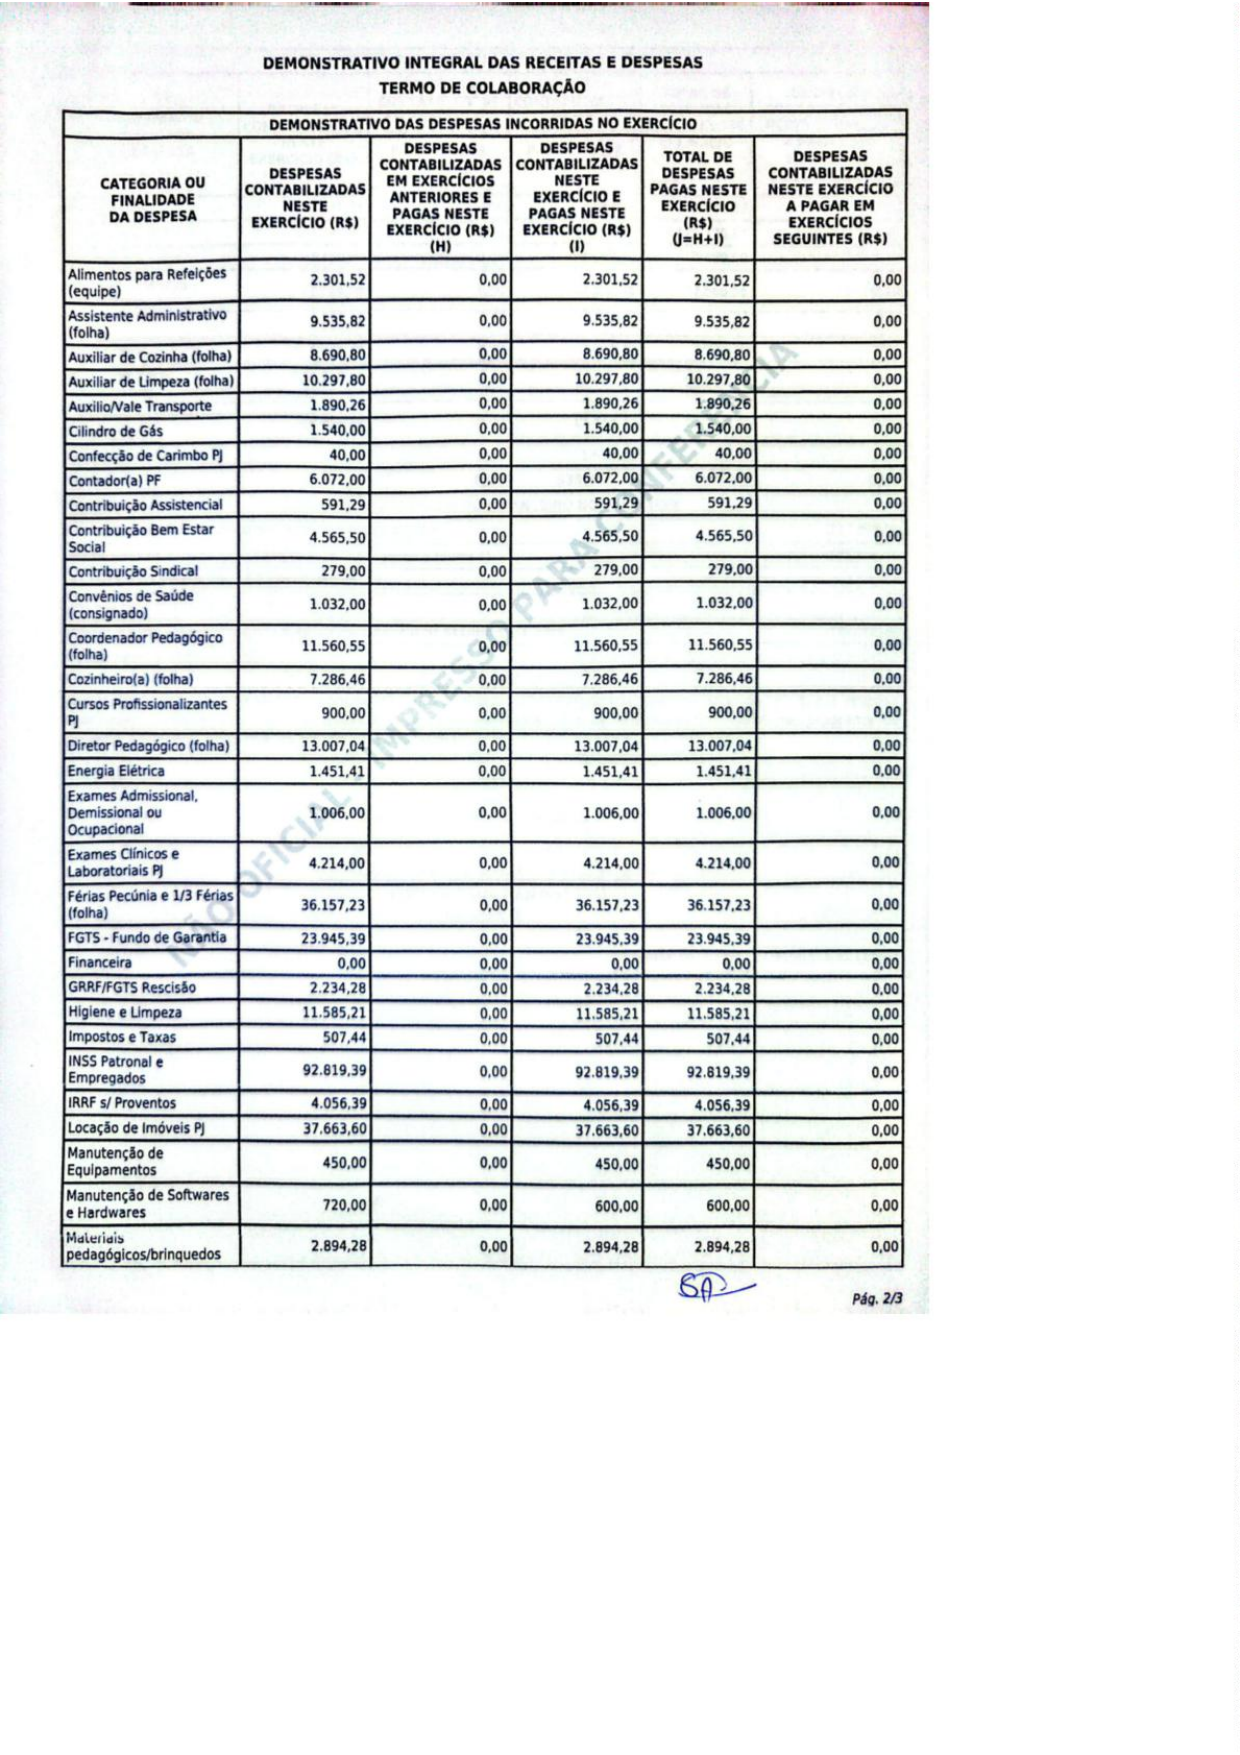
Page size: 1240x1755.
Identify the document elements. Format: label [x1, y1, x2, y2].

text_box [0, 2, 1240, 1752]
